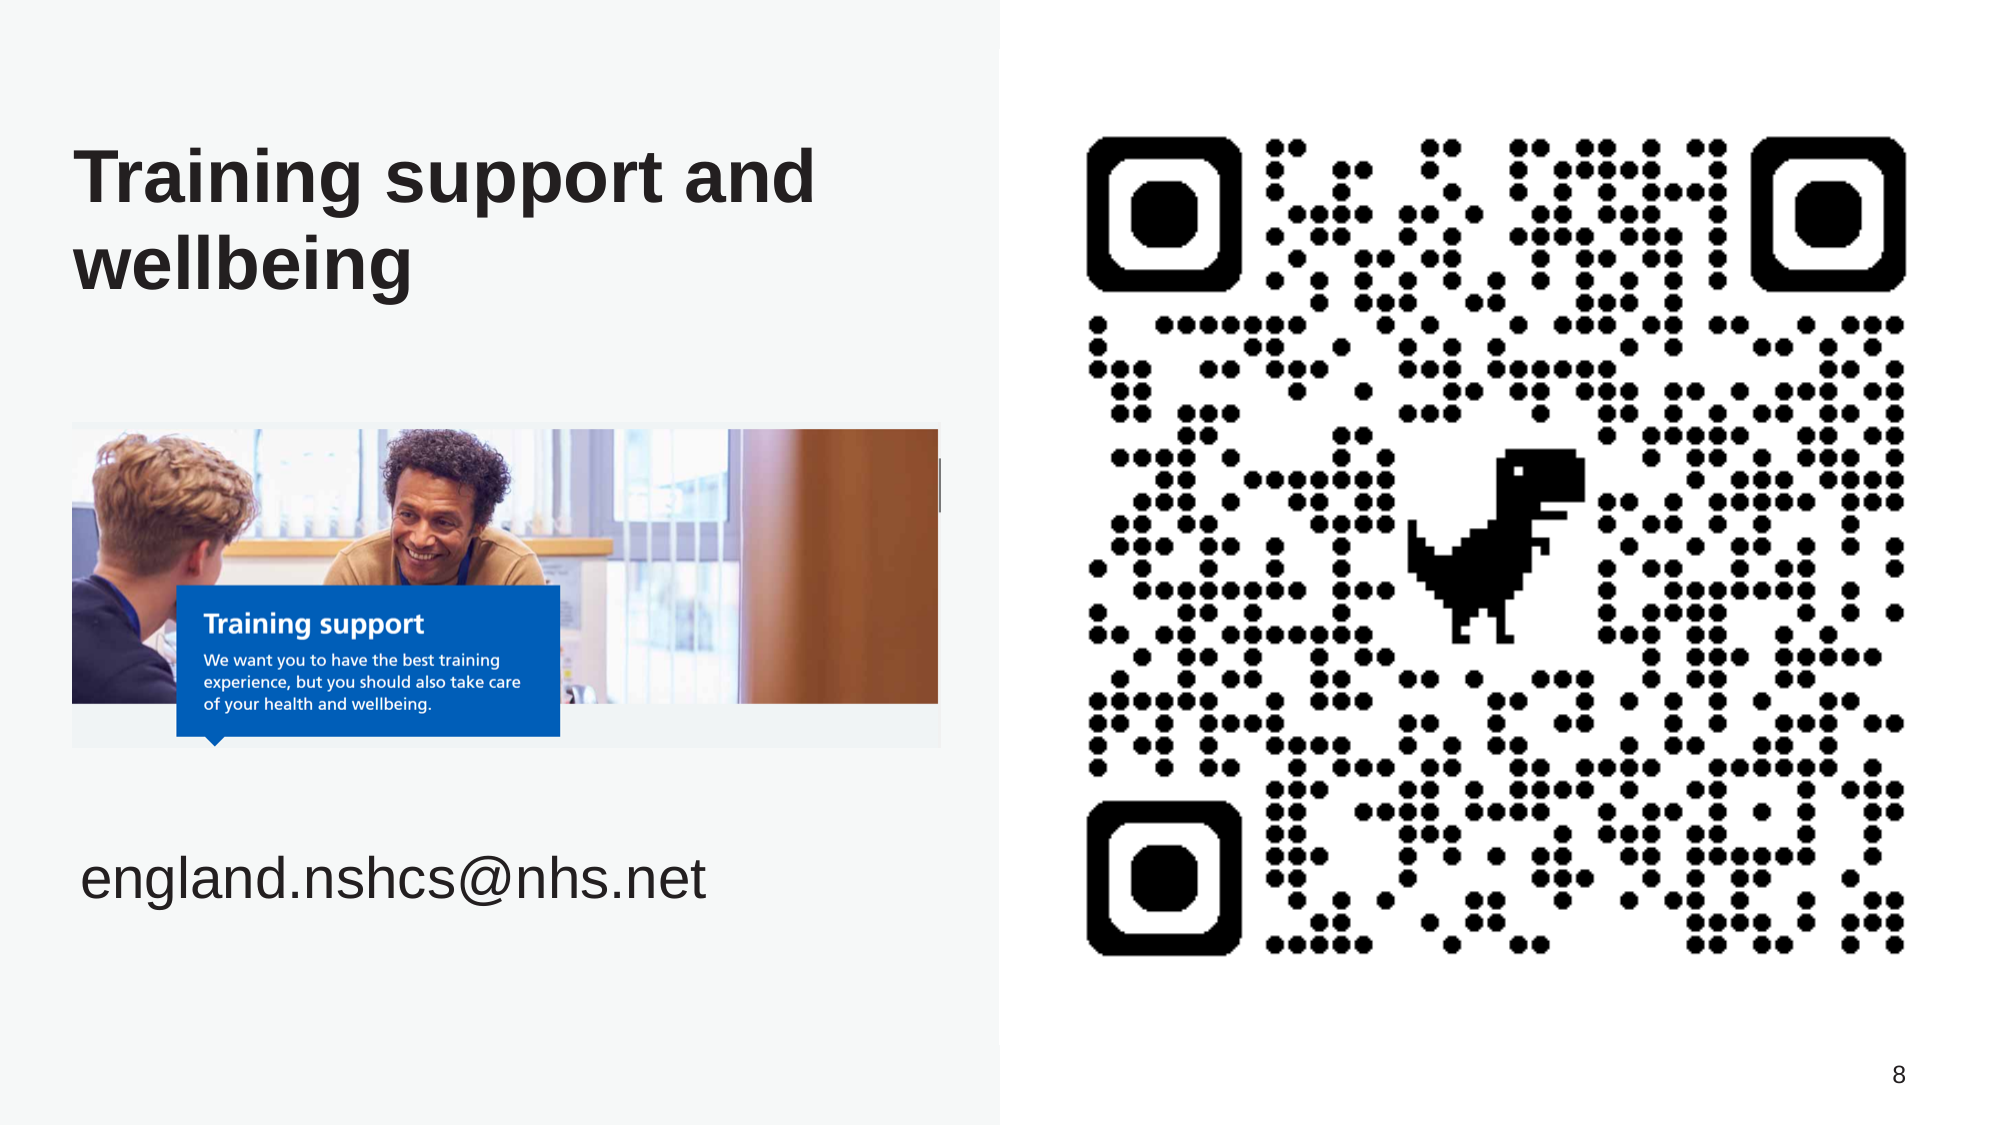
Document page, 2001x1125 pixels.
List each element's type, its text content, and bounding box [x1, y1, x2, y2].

picture [72, 422, 941, 748]
text_box england.nshcs@nhs.net [65, 832, 934, 919]
title Training support and wellbeing [58, 122, 941, 871]
picture [999, 50, 1995, 1045]
